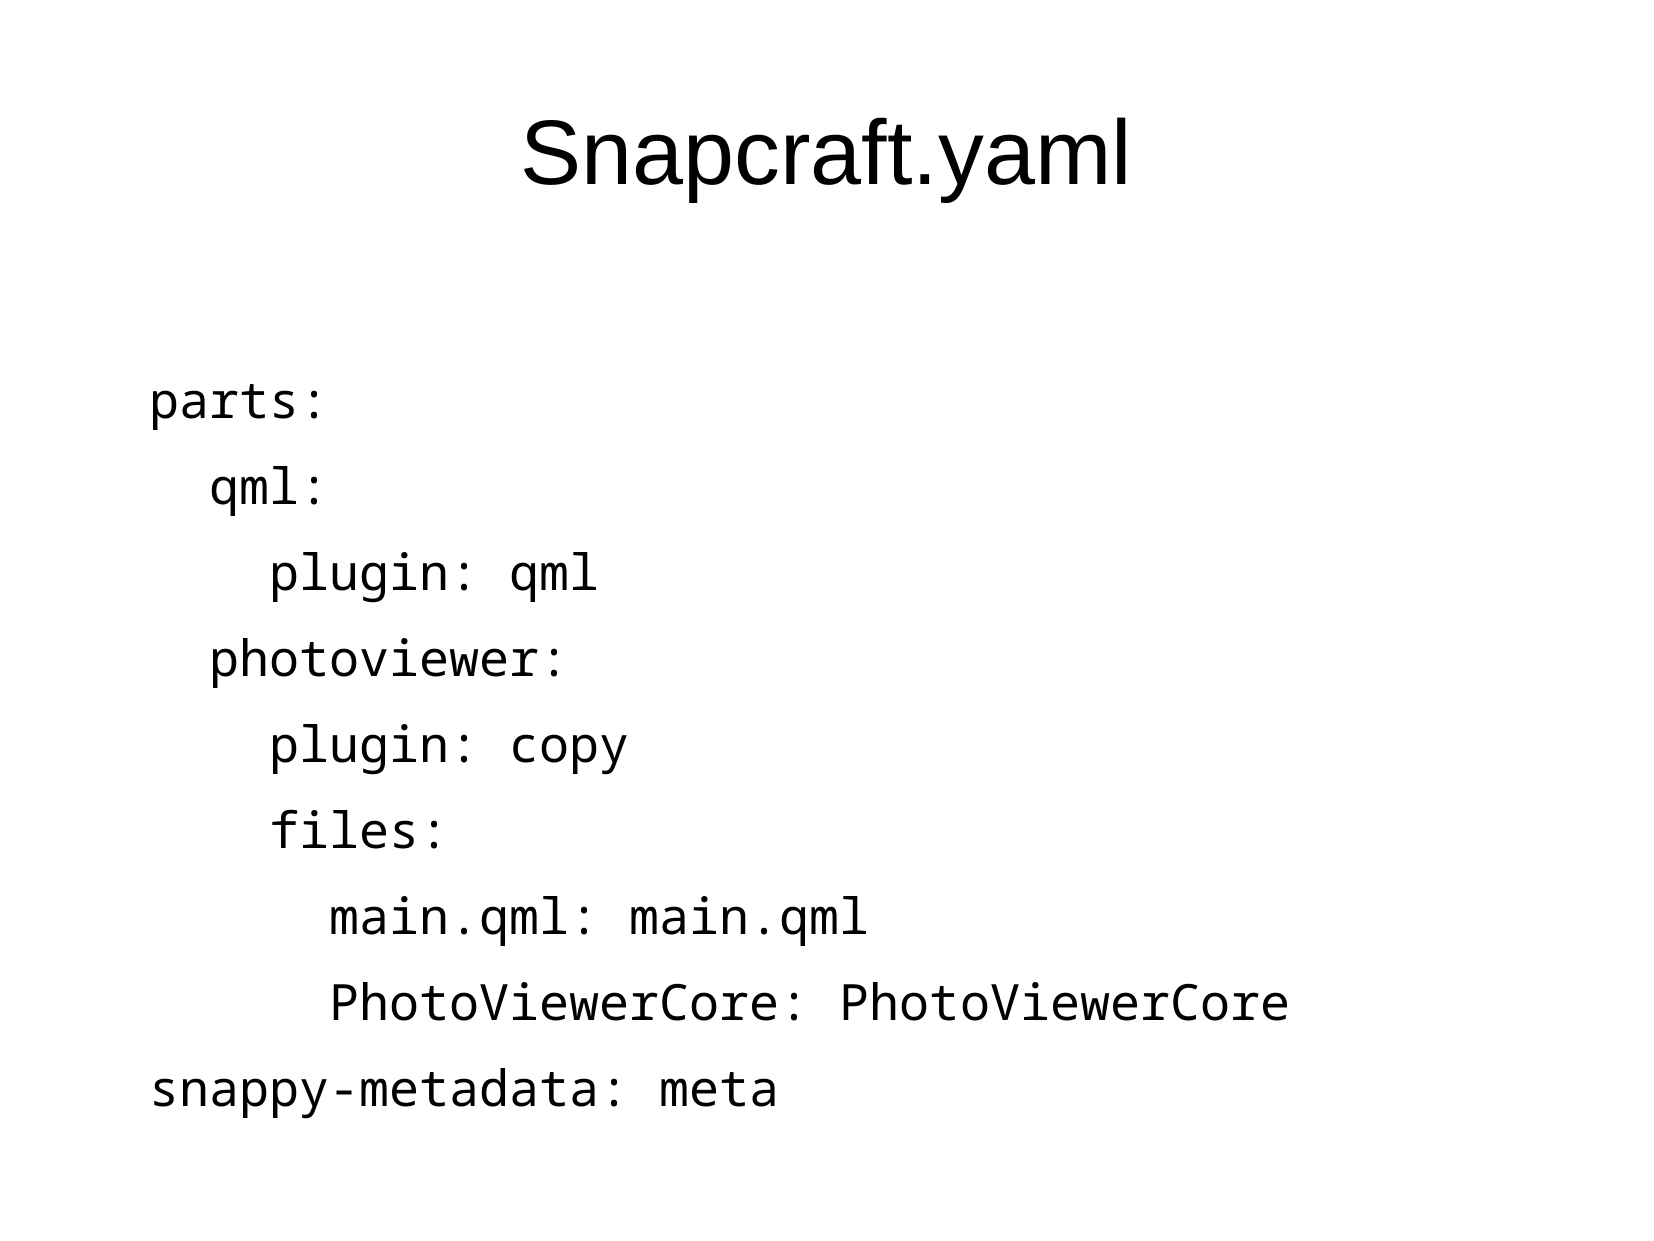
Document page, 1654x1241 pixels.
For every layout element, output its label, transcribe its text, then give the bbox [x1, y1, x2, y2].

title Snapcraft.yaml [82, 49, 1571, 257]
text_box parts: qml: plugin: qml photoviewer: plugin: copy files: main.qml: main.qml PhotoViewerCore: PhotoViewerCore snappy-metadata: meta [135, 357, 1546, 965]
